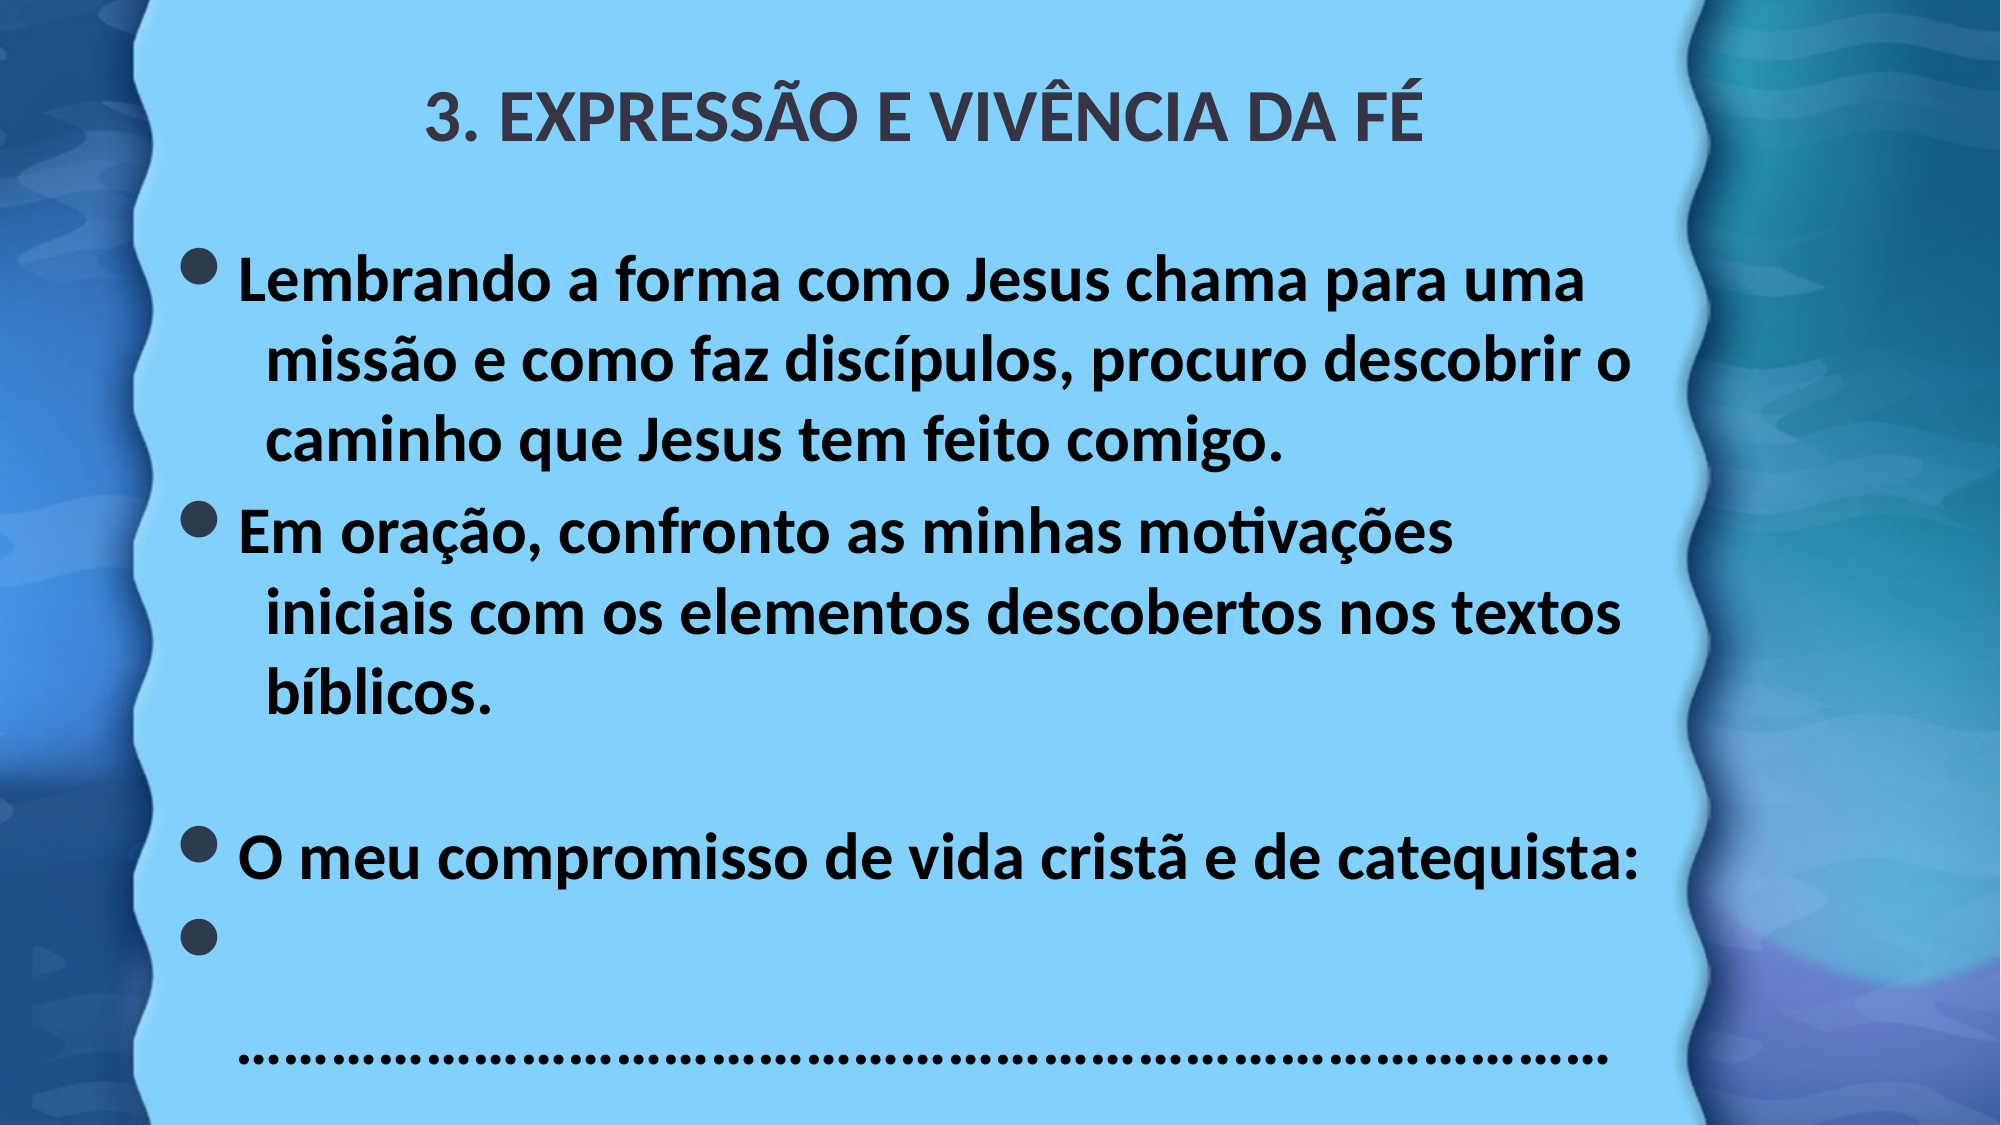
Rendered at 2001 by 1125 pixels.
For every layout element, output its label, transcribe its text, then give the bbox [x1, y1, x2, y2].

list Lembrando a forma como Jesus chama para uma missão e como faz discípulos, procuro descobrir o caminho que Jesus tem feito comigo. Em oração, confronto as minhas motivações iniciais com os elementos descobertos nos textos bíblicos. O meu compromisso de vida cristã e de catequista: …………………………………………………………………………… [160, 227, 1669, 1111]
title 3. EXPRESSÃO E VIVÊNCIA DA FÉ [181, 59, 1669, 227]
